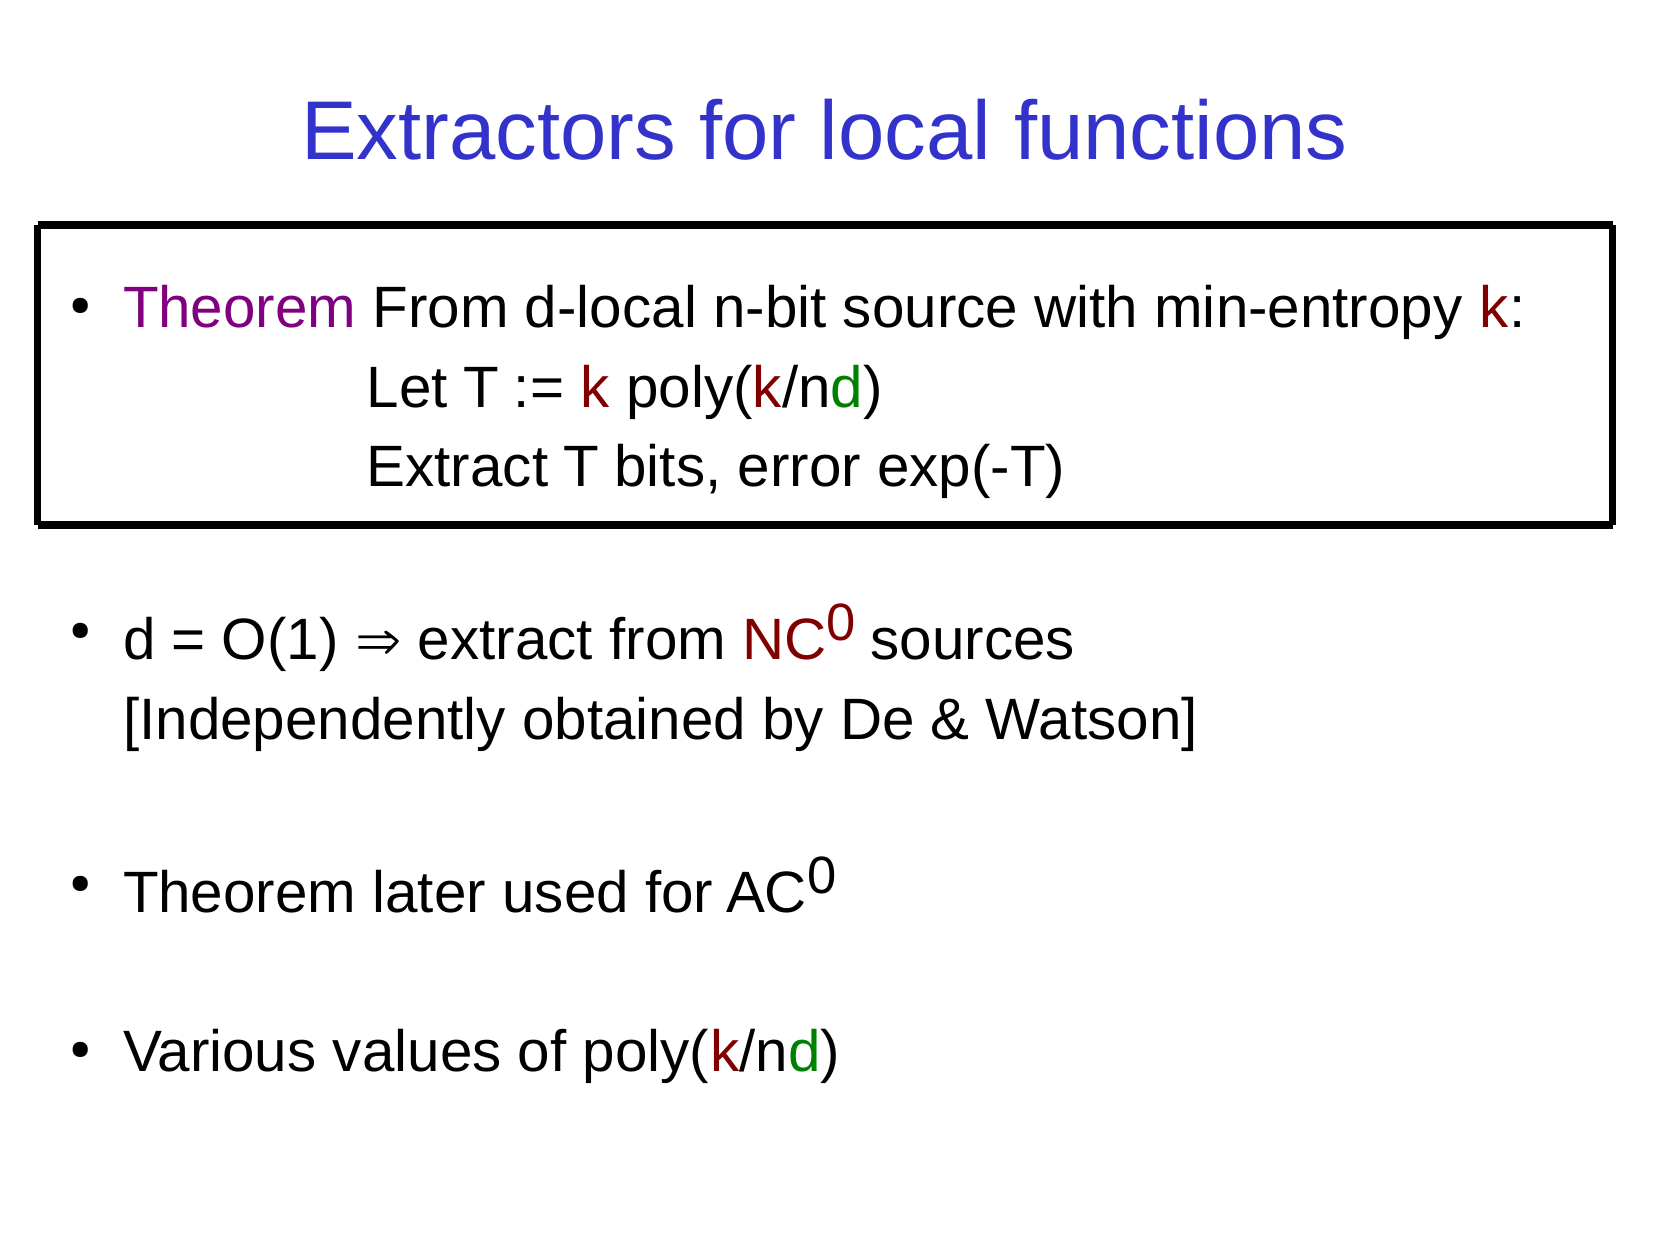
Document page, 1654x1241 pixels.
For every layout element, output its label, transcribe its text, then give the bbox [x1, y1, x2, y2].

title Extractors for local functions [0, 27, 1651, 235]
list Theorem From d-local n-bit source with min-entropy k: Let T := k poly(k/nd) Extract T bits, error exp(-T) d = O(1)  extract from NC0 sources [Independently obtained by De & Watson] Theorem later used for AC0 Various values of poly(k/nd) [41, 235, 1609, 521]
list Theorem From d-local n-bit source with min-entropy k: Let T := k poly(k/nd) Extract T bits, error exp(-T) d = O(1)  extract from NC0 sources [Independently obtained by De & Watson] Theorem later used for AC0 Various values of poly(k/nd) [37, 187, 1654, 1199]
title Extractors for local functions [41, 229, 1609, 235]
